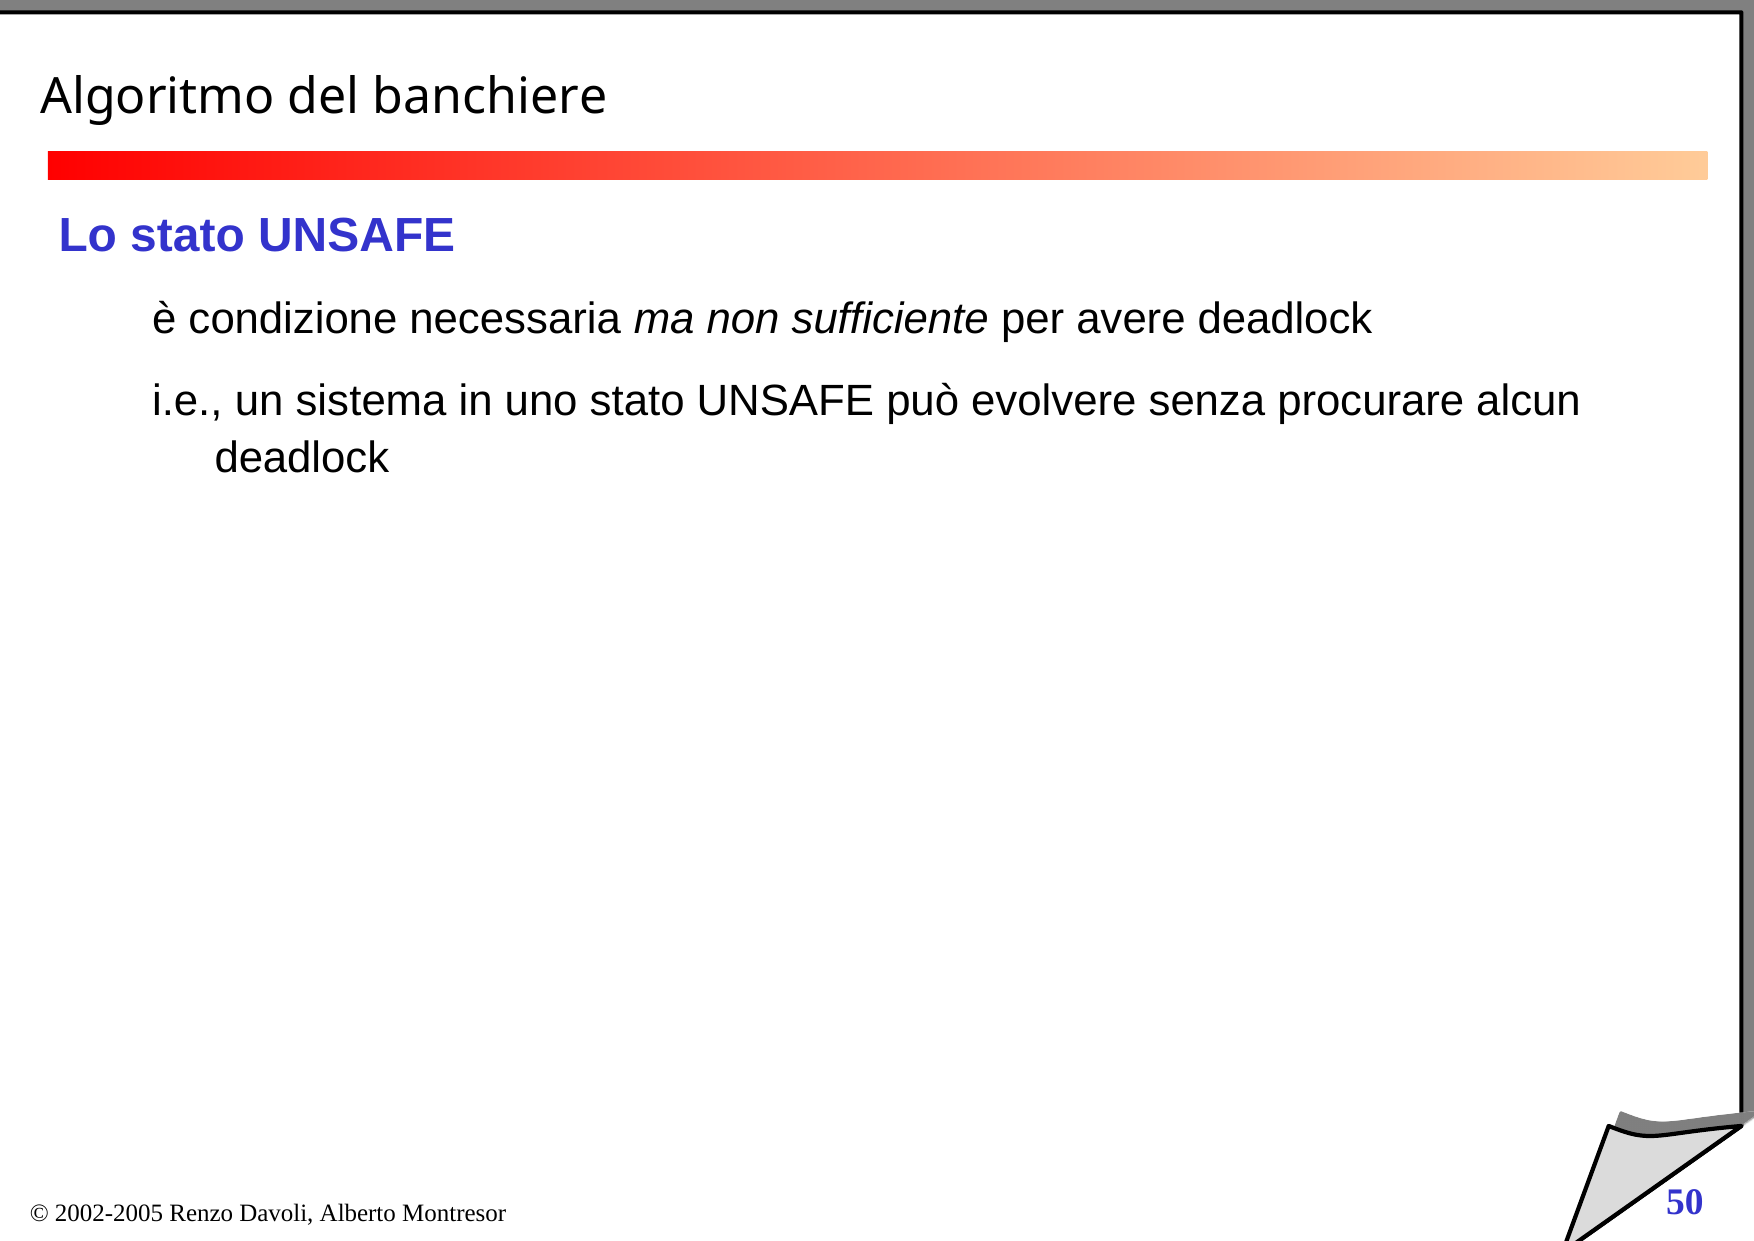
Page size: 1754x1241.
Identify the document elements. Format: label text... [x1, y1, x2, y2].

title Algoritmo del banchiere [40, 49, 1714, 144]
text_box q [750, 152, 754, 179]
list Lo stato UNSAFE è condizione necessaria ma non sufficiente per avere deadlock i.e., un sistema in uno stato UNSAFE può evolvere senza procurare alcun deadlock [58, 206, 1696, 815]
